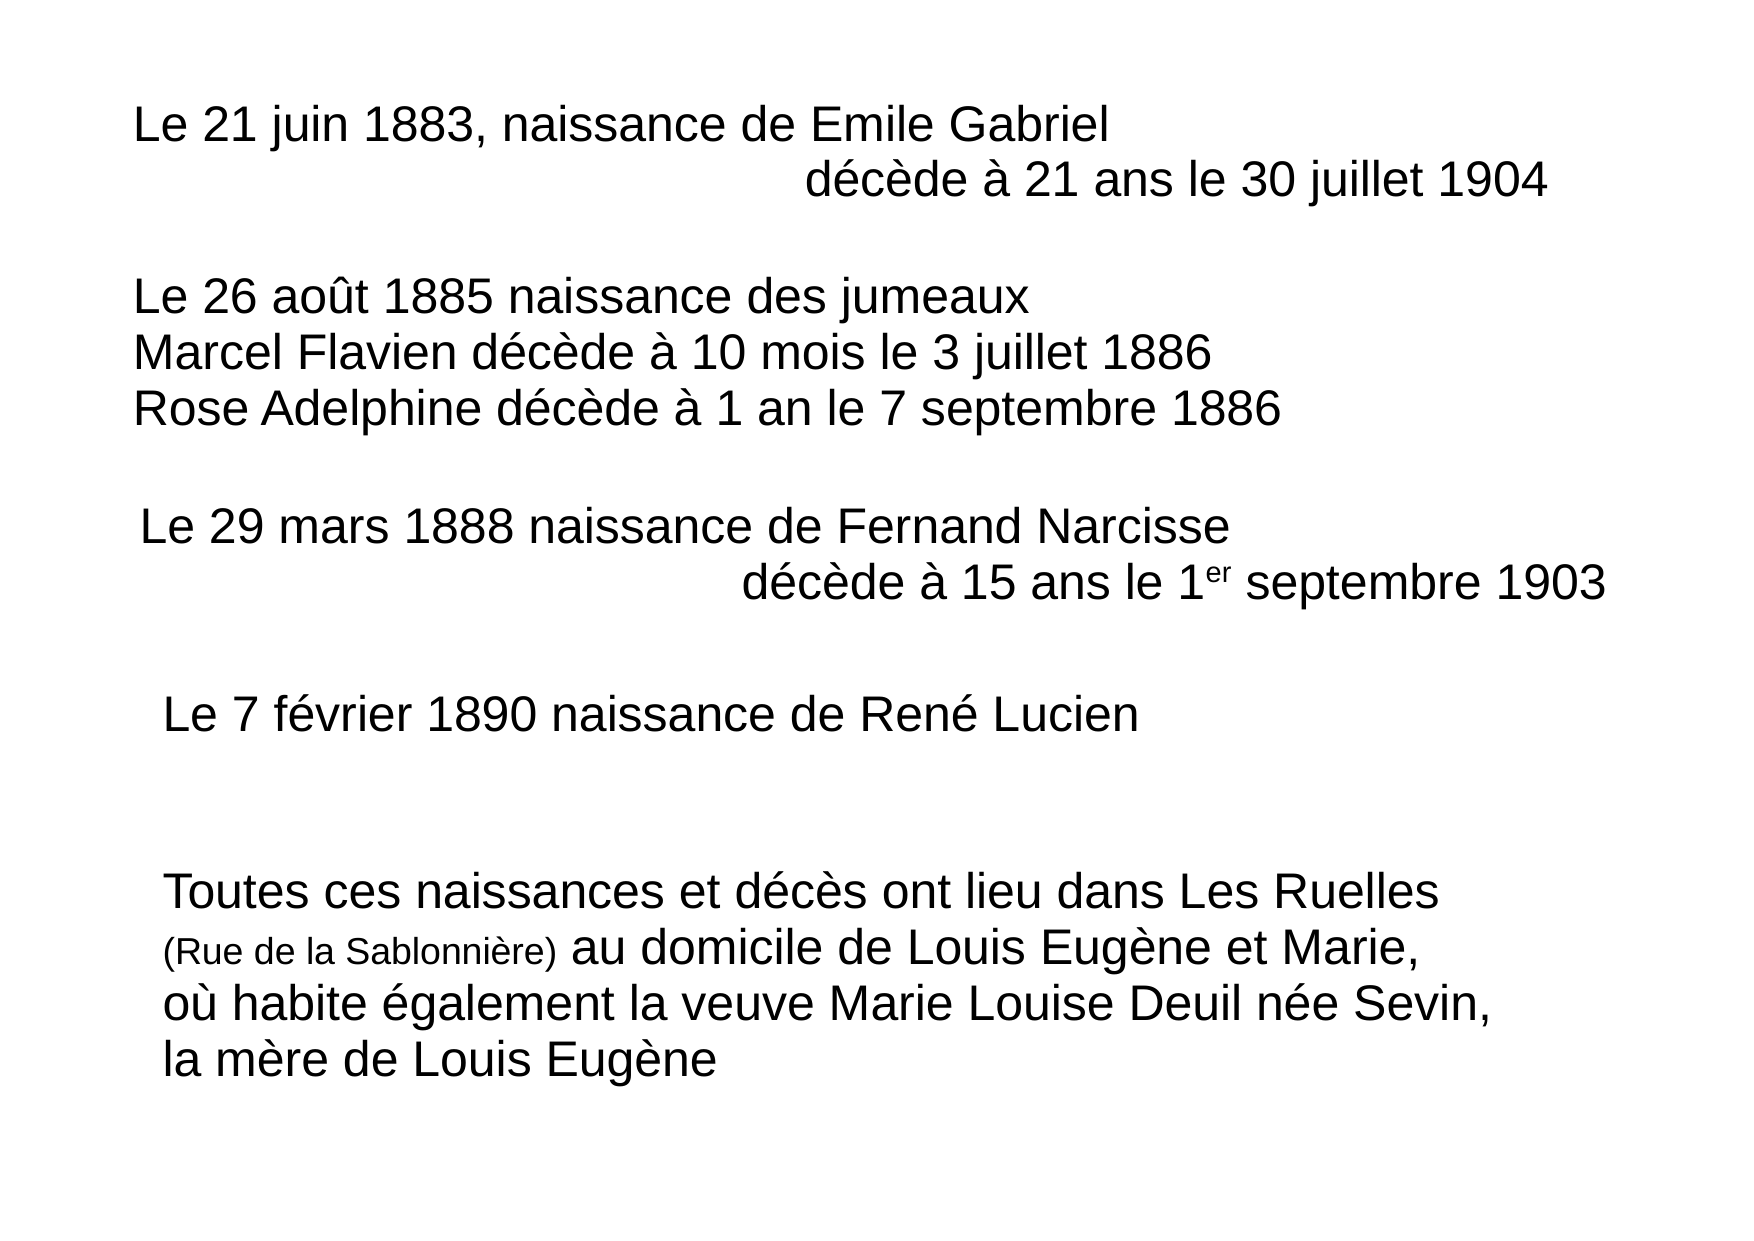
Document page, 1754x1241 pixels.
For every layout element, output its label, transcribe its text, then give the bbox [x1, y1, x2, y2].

text_box Toutes ces naissances et décès ont lieu dans Les Ruelles (Rue de la Sablonnière) au domicile de Louis Eugène et Marie, où habite également la veuve Marie Louise Deuil née Sevin, la mère de Louis Eugène [147, 856, 1654, 1150]
text_box Le 29 mars 1888 naissance de Fernand Narcisse décède à 15 ans le 1er septembre 1903 [124, 490, 1661, 618]
text_box Le 7 février 1890 naissance de René Lucien [147, 679, 1156, 750]
text_box Le 26 août 1885 naissance des jumeaux Marcel Flavien décède à 10 mois le 3 juillet 1886 Rose Adelphine décède à 1 an le 7 septembre 1886 [118, 260, 1312, 443]
text_box Le 21 juin 1883, naissance de Emile Gabriel décède à 21 ans le 30 juillet 1904 [118, 88, 1565, 215]
